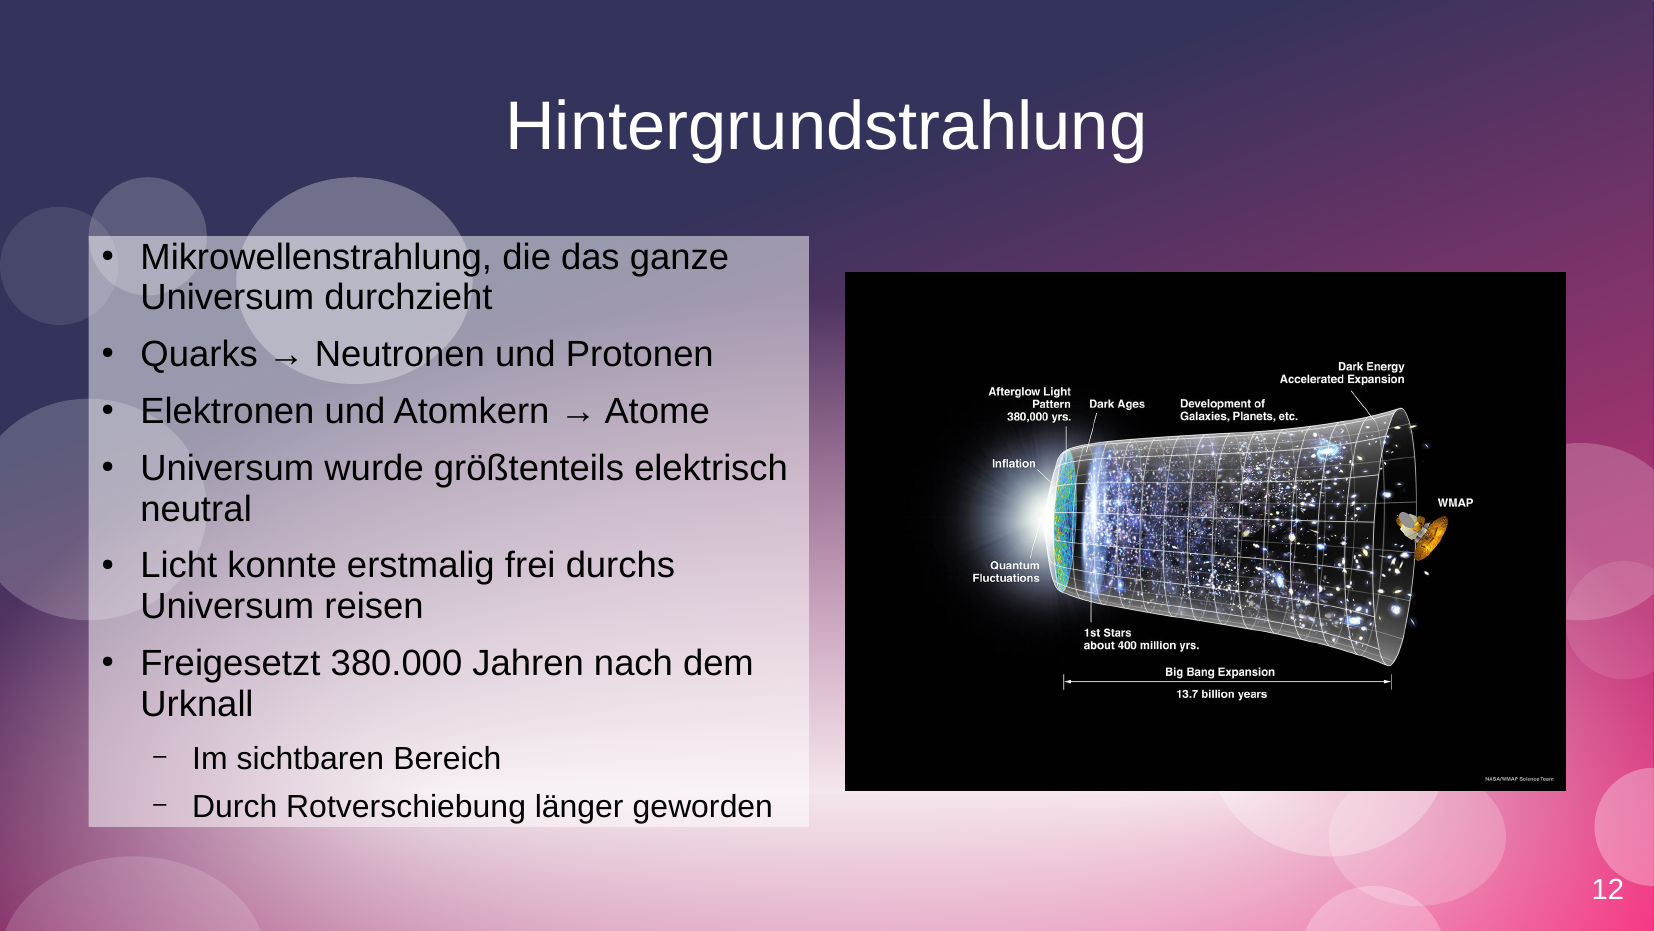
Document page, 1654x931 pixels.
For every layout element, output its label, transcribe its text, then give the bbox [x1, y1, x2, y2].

title Hintergrundstrahlung [88, 44, 1565, 207]
picture [845, 272, 1566, 791]
list Mikrowellenstrahlung, die das ganze Universum durchzieht Quarks → Neutronen und Protonen Elektronen und Atomkern → Atome Universum wurde größtenteils elektrisch neutral Licht konnte erstmalig frei durchs Universum reisen Freigesetzt 380.000 Jahren nach dem Urknall Im sichtbaren Bereich Durch Rotverschiebung länger geworden [88, 236, 809, 827]
